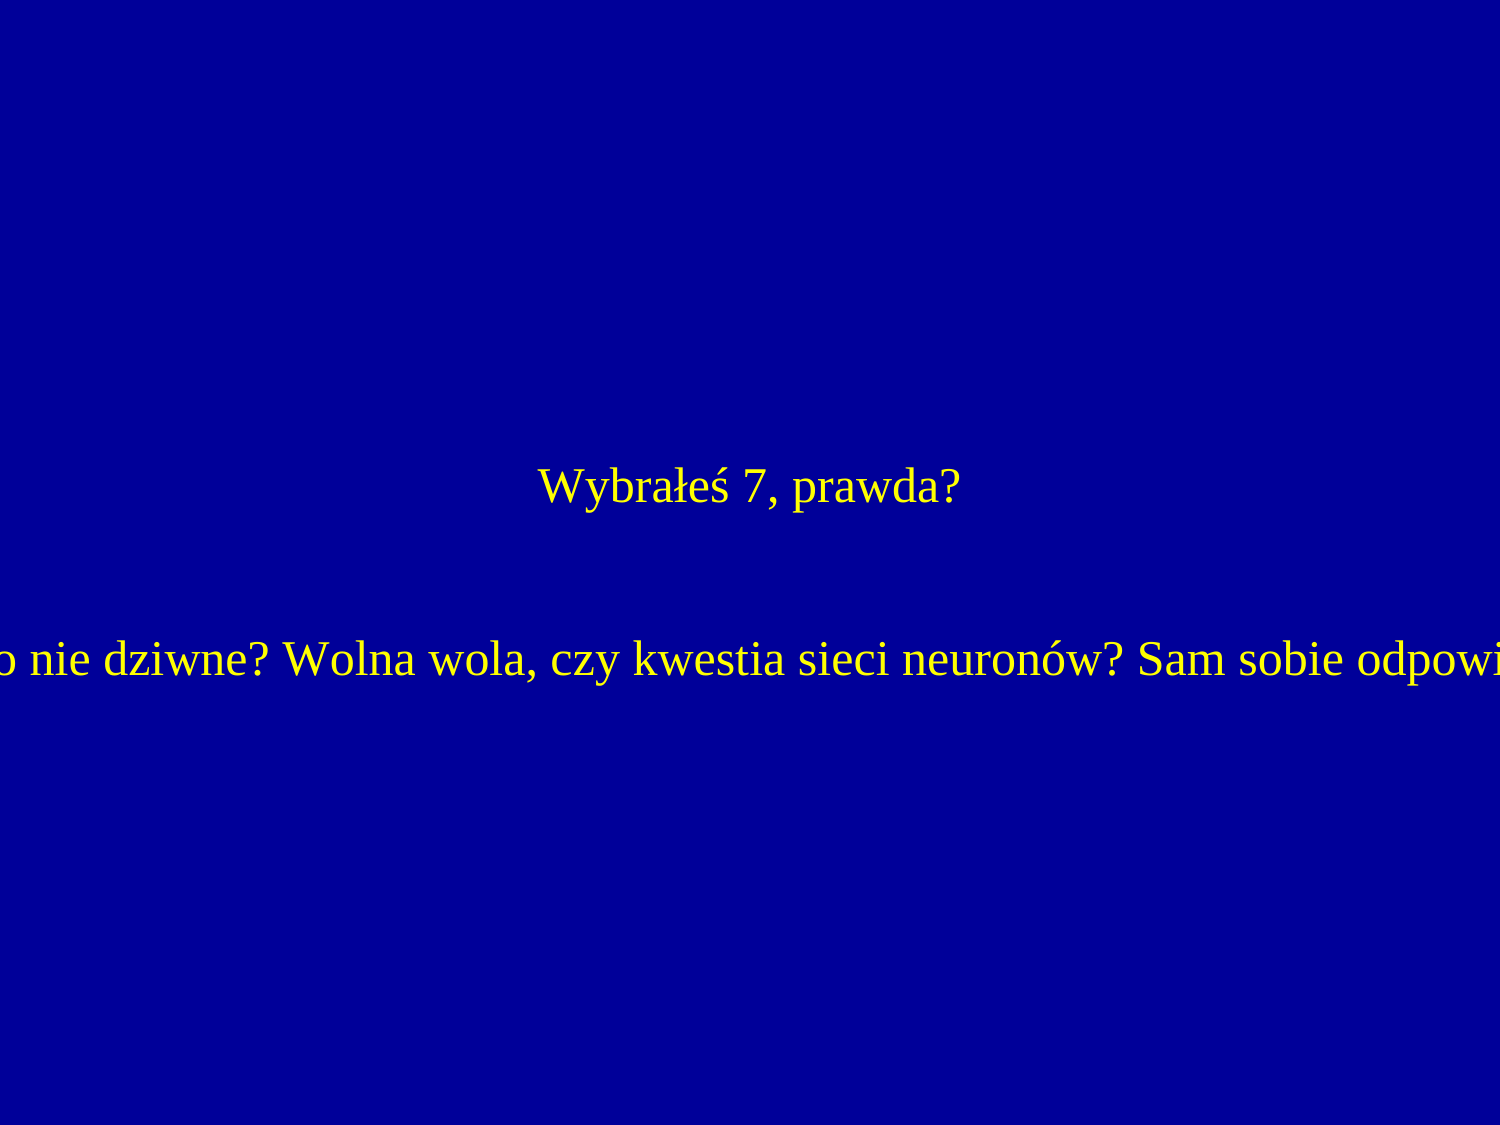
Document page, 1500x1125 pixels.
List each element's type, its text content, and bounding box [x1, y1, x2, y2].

text_box Wybrałeś 7, prawda? Czy to nie dziwne? Wolna wola, czy kwestia sieci neuronów? Sam sobie odpowiedz... [0, 450, 1500, 694]
